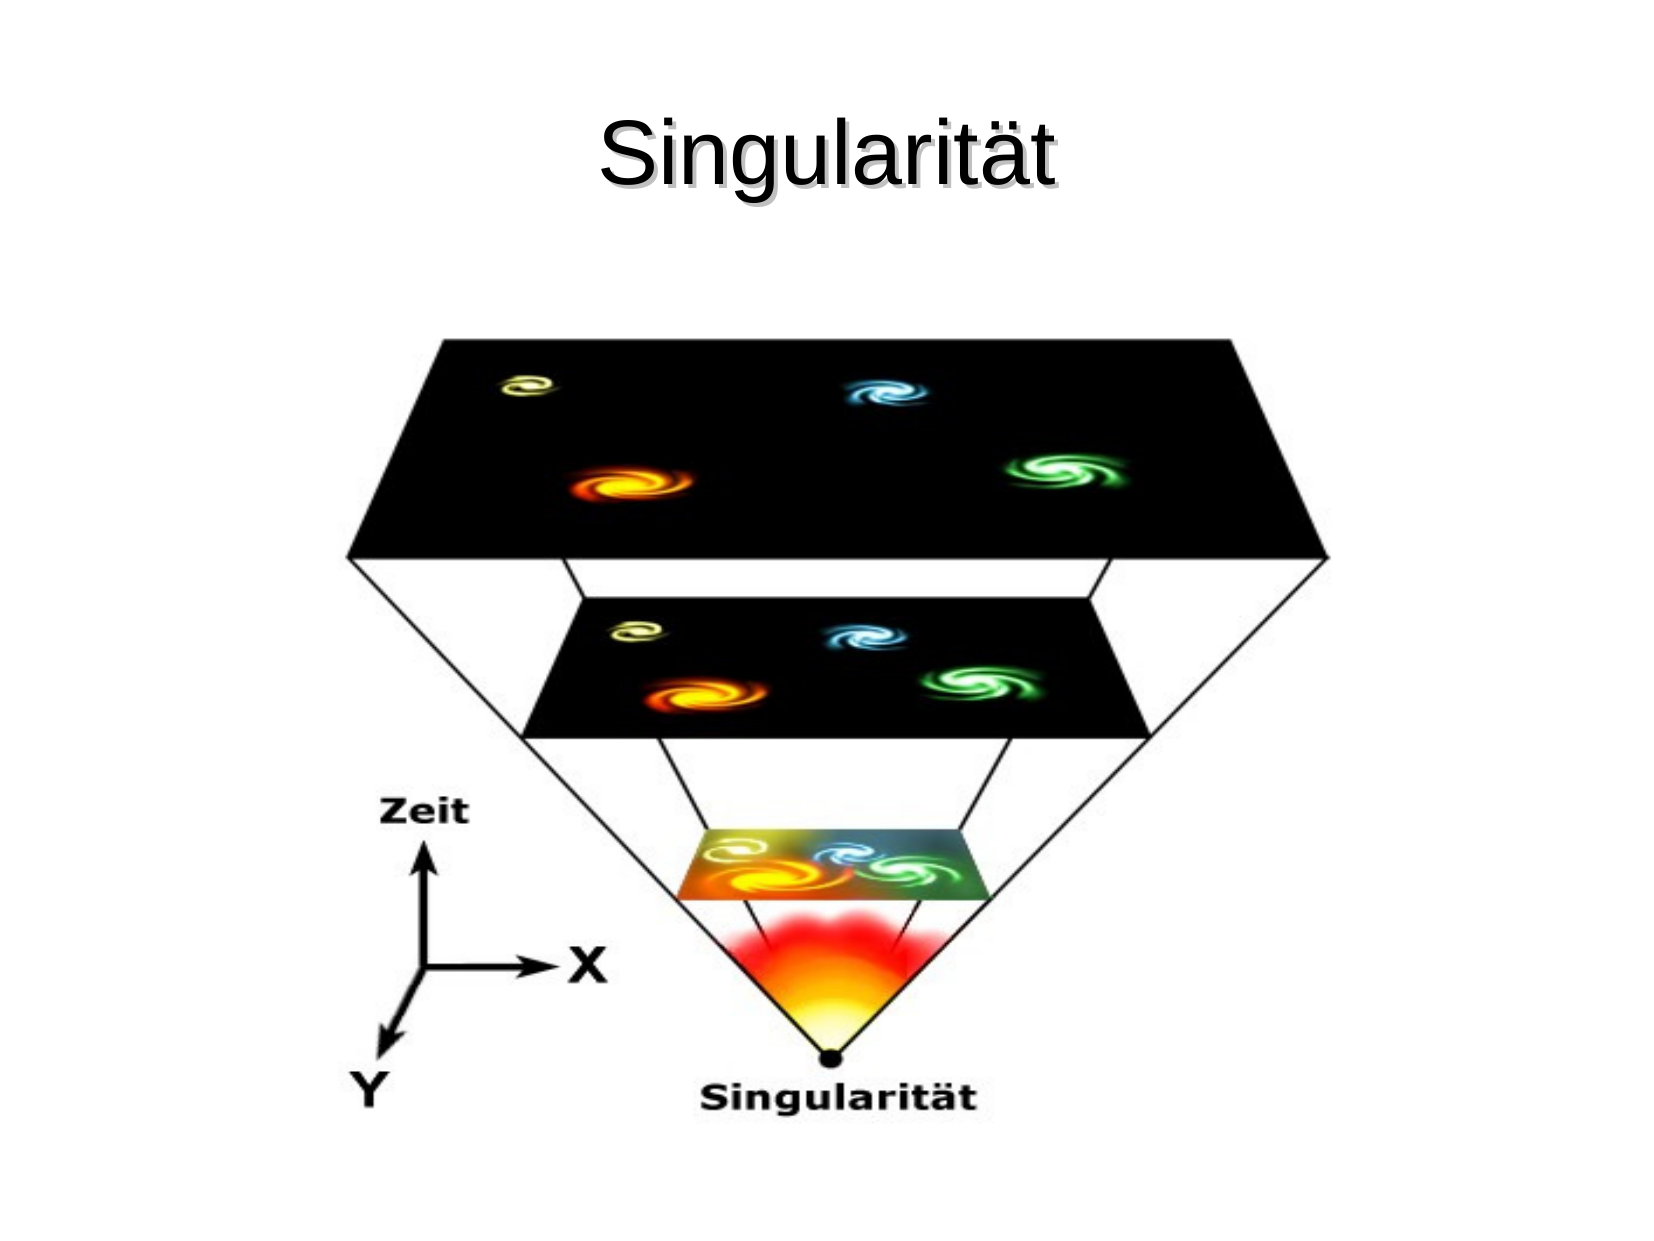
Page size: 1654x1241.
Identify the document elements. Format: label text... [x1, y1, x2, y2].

title Singularität [82, 49, 1571, 257]
picture [283, 247, 1406, 1170]
